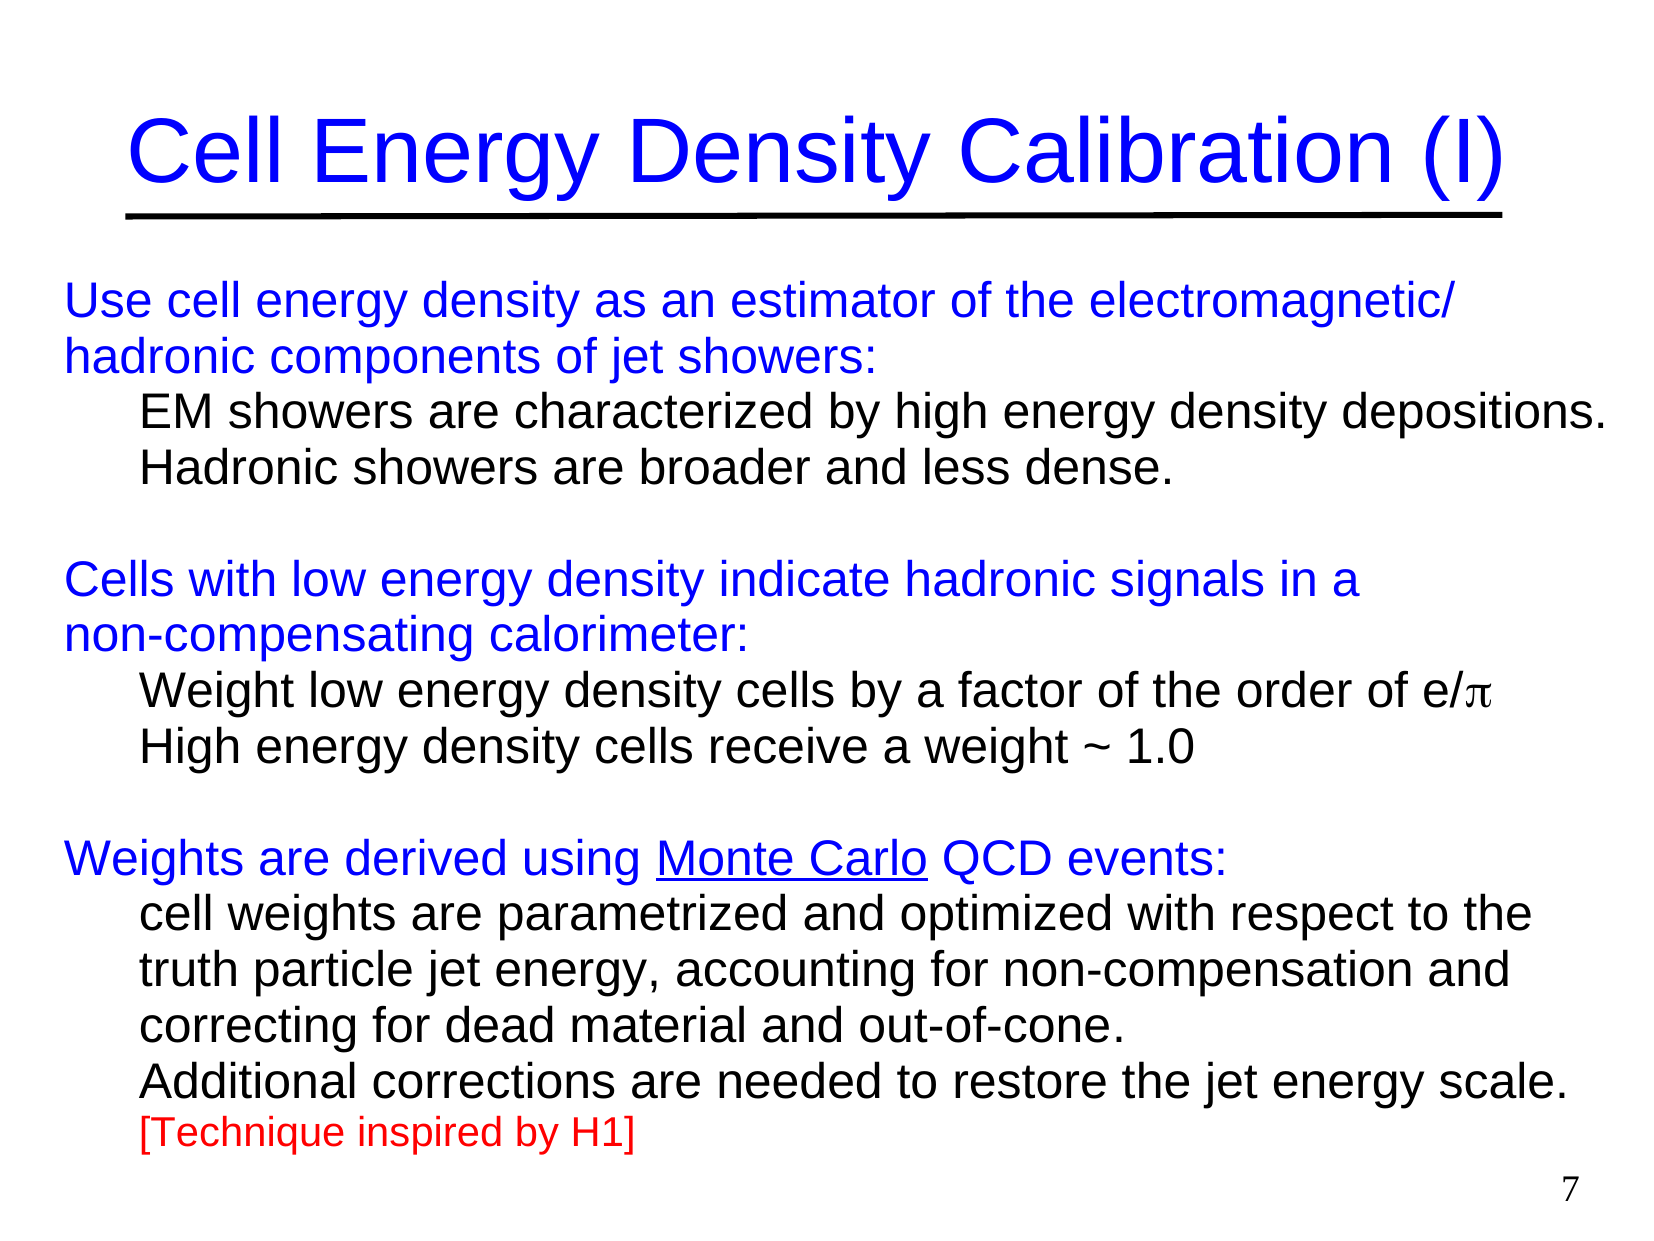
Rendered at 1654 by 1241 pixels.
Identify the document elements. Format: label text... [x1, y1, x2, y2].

text_box Cell Energy Density Calibration (I) [126, 99, 1551, 214]
text_box Use cell energy density as an estimator of the electromagnetic/ hadronic components of jet showers: EM showers are characterized by high energy density depositions. Hadronic showers are broader and less dense. Cells with low energy density indicate hadronic signals in a non-compensating calorimeter: Weight low energy density cells by a factor of the order of e/π High energy density cells receive a weight ~ 1.0 Weights are derived using Monte Carlo QCD events: cell weights are parametrized and optimized with respect to the truth particle jet energy, accounting for non-compensation and correcting for dead material and out-of-cone. Additional corrections are needed to restore the jet energy scale. [Technique inspired by H1] [64, 272, 1581, 1160]
